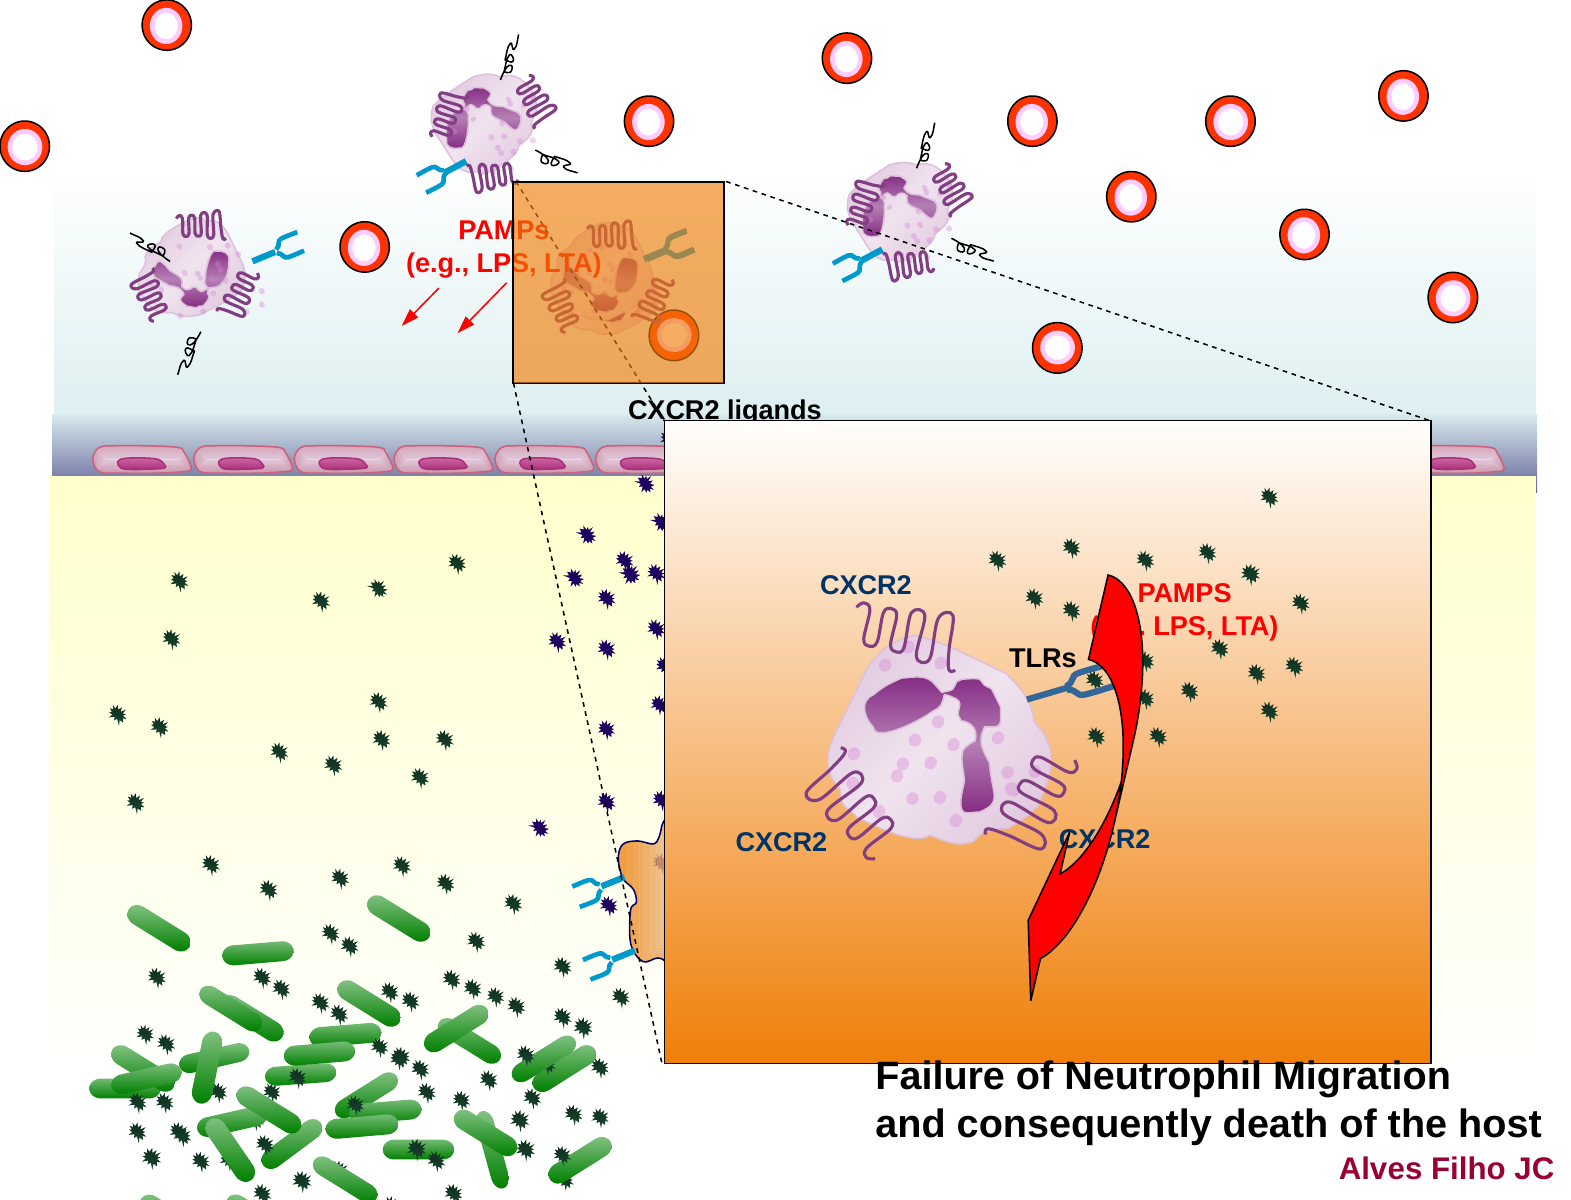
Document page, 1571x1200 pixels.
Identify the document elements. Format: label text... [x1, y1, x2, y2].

text_box CXCR2 ligands [612, 384, 832, 433]
text_box CXCR2 [804, 559, 925, 608]
text_box Alves Filho JC [1323, 1140, 1565, 1194]
text_box [0, 0, 1571, 1200]
text_box CXCR2 [1043, 813, 1107, 862]
text_box TLRs [993, 632, 1091, 681]
text_box PAMPs (e.g., LPS, LTA) [390, 204, 513, 285]
text_box PAMPS (e.g. LPS, LTA) [1075, 567, 1294, 648]
text_box Failure of Neutrophil Migration and consequently death of the host [859, 1042, 1571, 1154]
text_box CXCR2 [1104, 813, 1164, 862]
text_box CXCR2 [719, 816, 840, 865]
